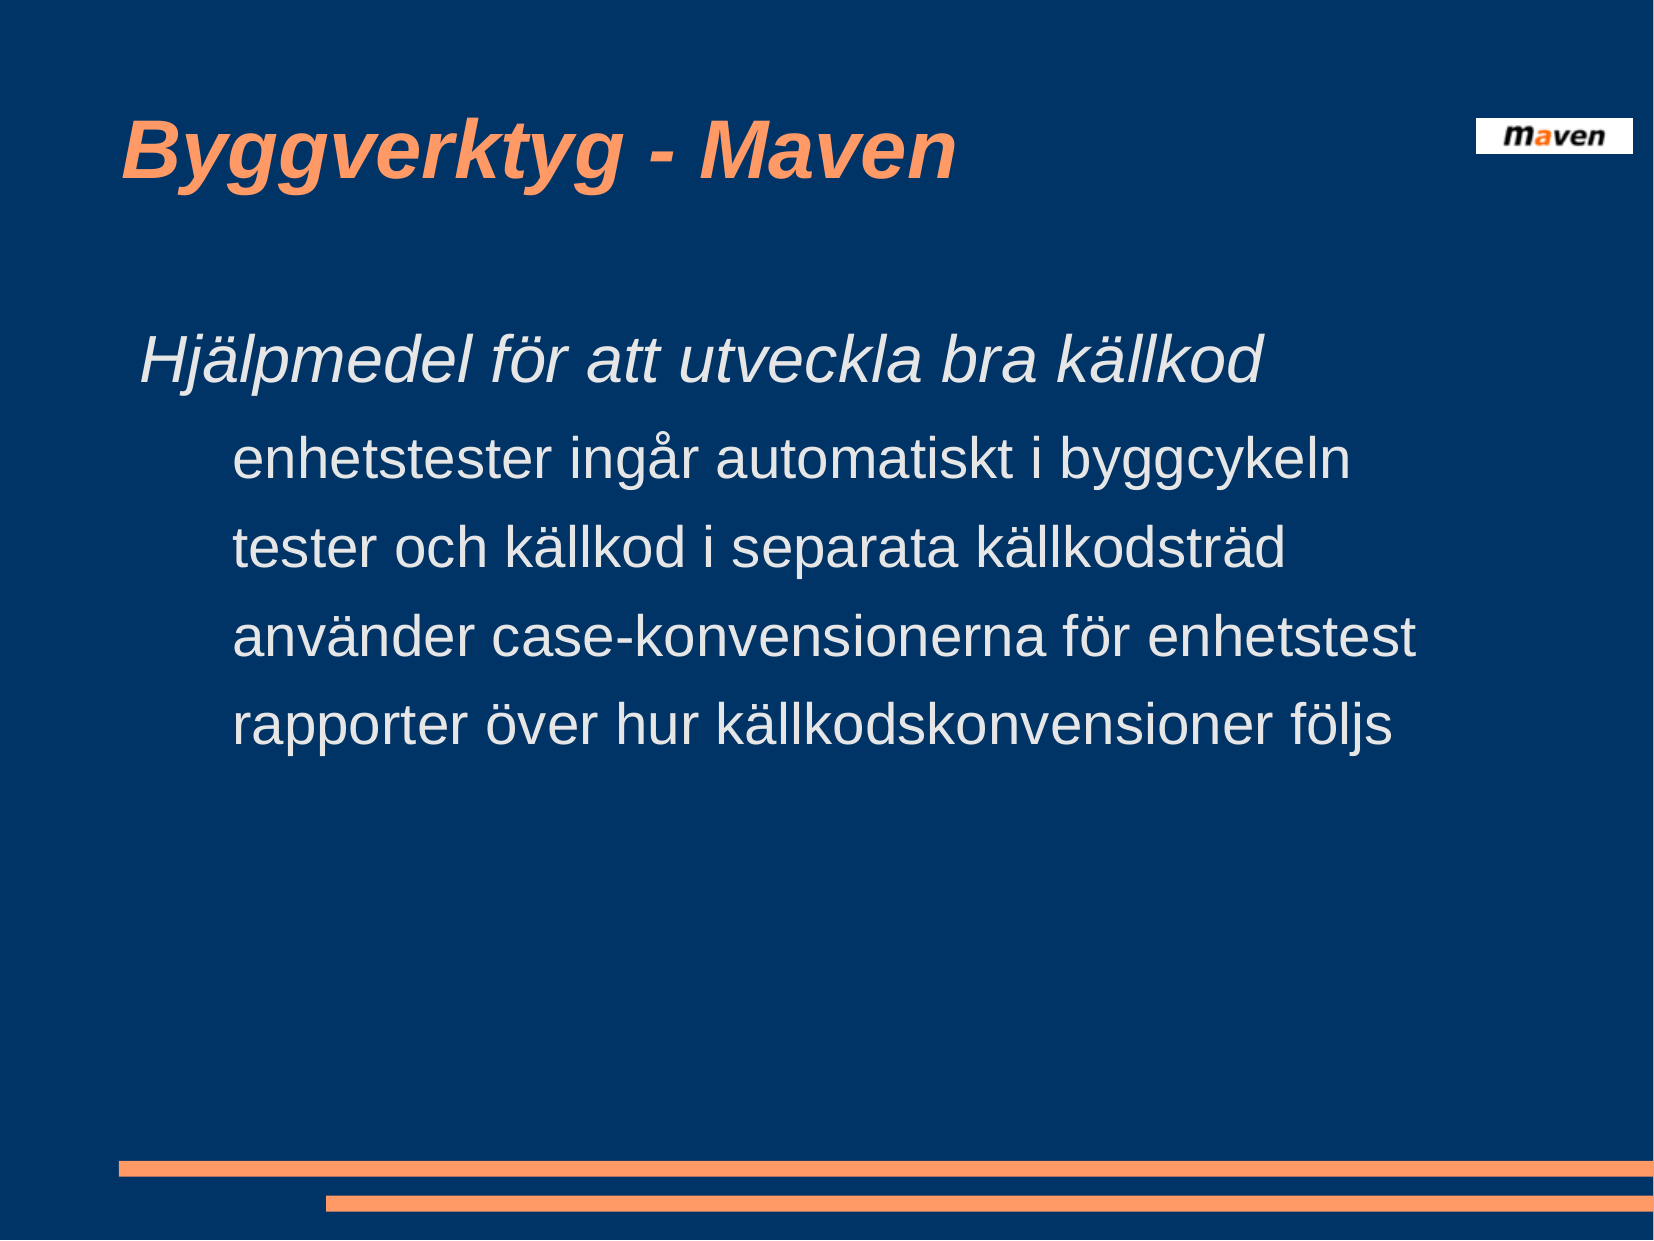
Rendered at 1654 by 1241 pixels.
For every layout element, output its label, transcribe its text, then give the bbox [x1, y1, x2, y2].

title Byggverktyg - Maven [121, 46, 1534, 254]
list Hjälpmedel för att utveckla bra källkod enhetstester ingår automatiskt i byggcykeln tester och källkod i separata källkodsträd använder case-konvensionerna för enhetstest rapporter över hur källkodskonvensioner följs [121, 322, 1561, 1132]
picture [1476, 118, 1633, 155]
